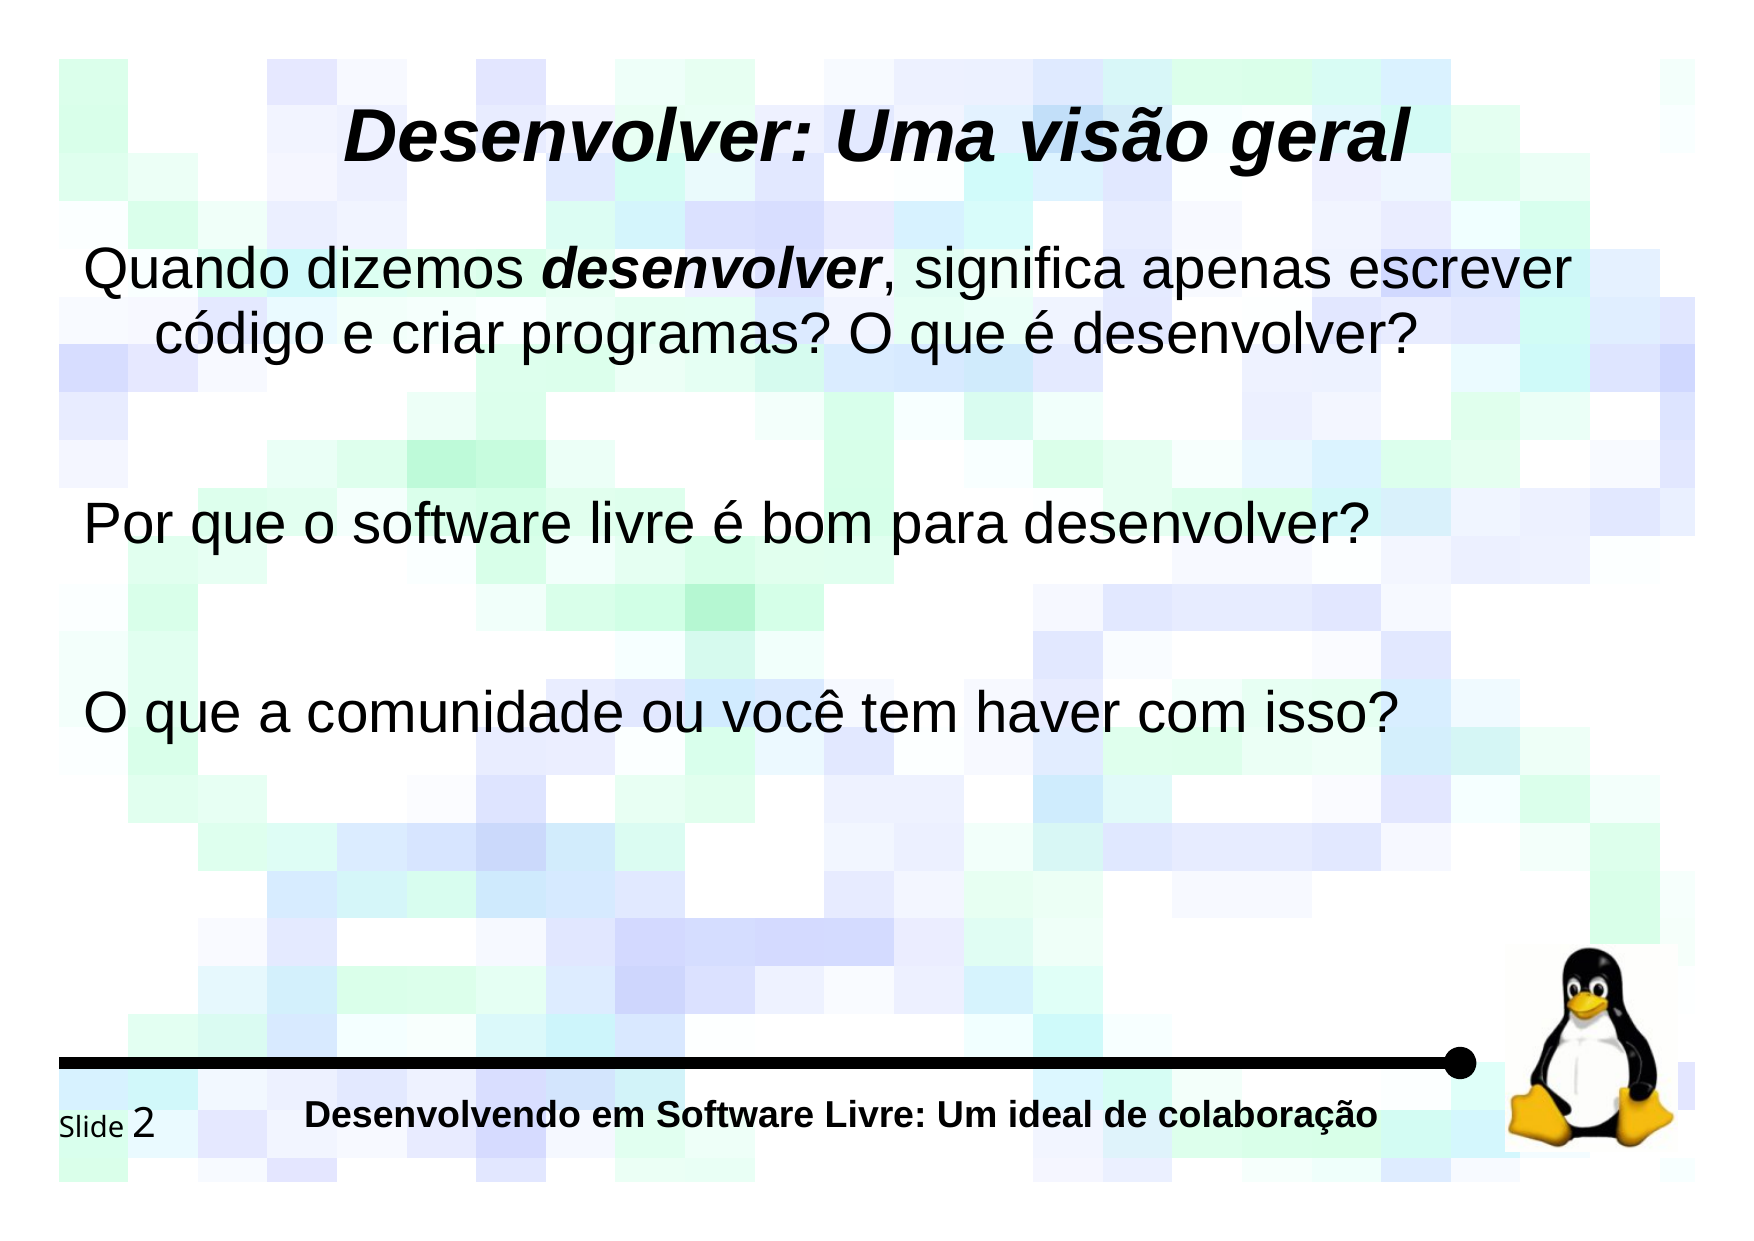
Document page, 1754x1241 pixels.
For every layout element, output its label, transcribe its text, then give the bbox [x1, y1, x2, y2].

picture [1505, 1004, 1678, 1152]
title Desenvolver: Uma visão geral [59, 64, 1695, 207]
list Quando dizemos desenvolver, significa apenas escrever código e criar programas? O que é desenvolver? Por que o software livre é bom para desenvolver? O que a comunidade ou você tem haver com isso? [71, 236, 1695, 1004]
